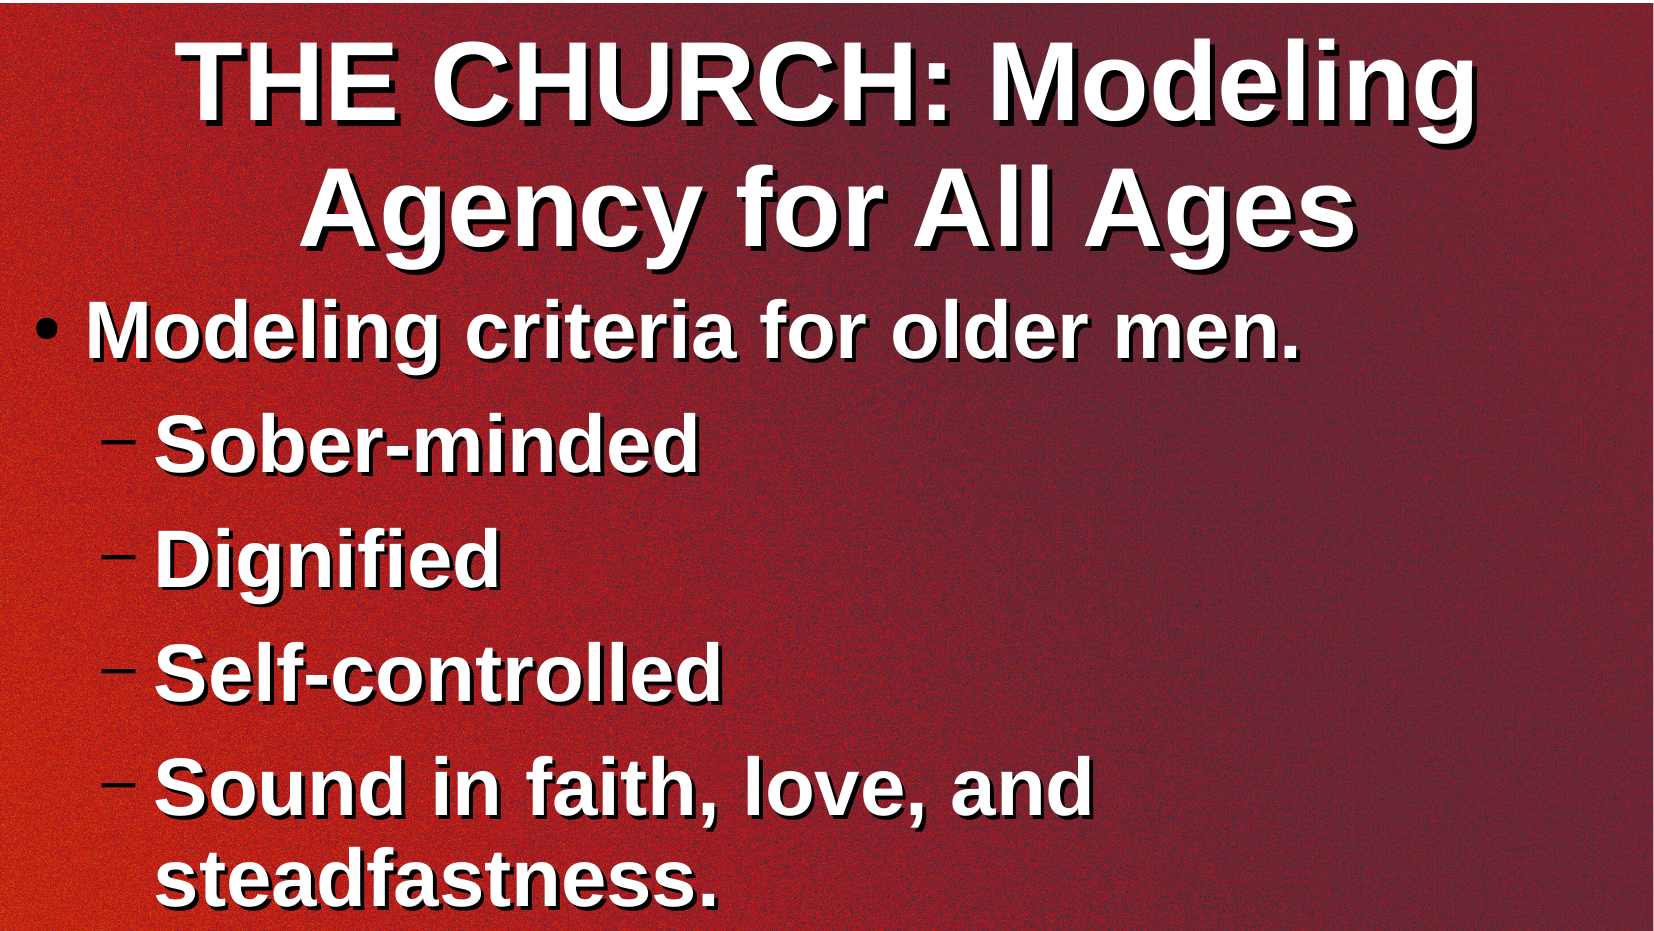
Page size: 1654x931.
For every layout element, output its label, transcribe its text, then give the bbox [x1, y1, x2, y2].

list Modeling criteria for older men. Sober-minded Dignified Self-controlled Sound in faith, love, and steadfastness. [15, 285, 1651, 931]
title THE CHURCH: Modeling Agency for All Ages [1, 18, 1654, 271]
picture [0, 3, 1654, 931]
